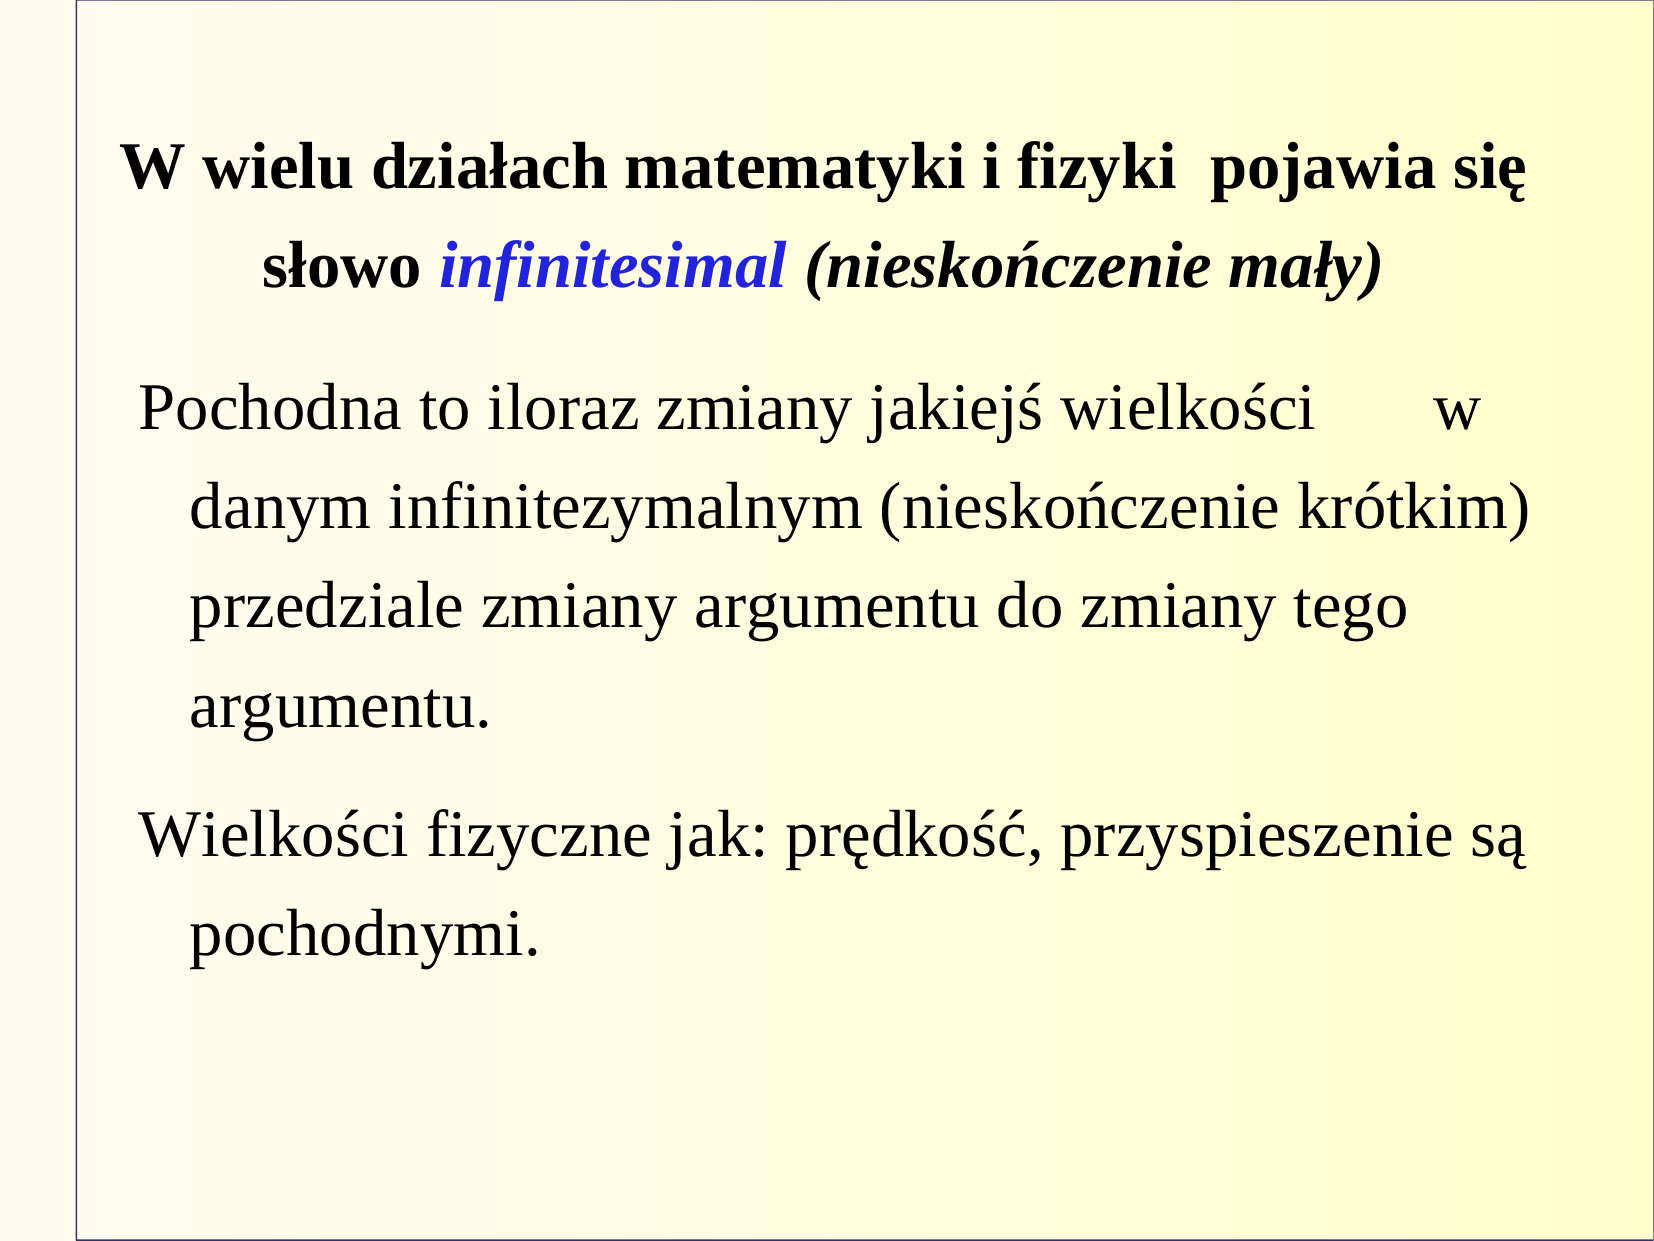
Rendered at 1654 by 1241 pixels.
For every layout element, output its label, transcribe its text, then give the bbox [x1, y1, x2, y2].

picture [0, 0, 75, 1241]
title W wielu działach matematyki i fizyki pojawia się słowo infinitesimal (nieskończenie mały) [118, 59, 1531, 348]
list Pochodna to iloraz zmiany jakiejś wielkości w danym infinitezymalnym (nieskończenie krótkim) przedziale zmiany argumentu do zmiany tego argumentu. Wielkości fizyczne jak: prędkość, przyspieszenie są pochodnymi. [121, 344, 1534, 1127]
